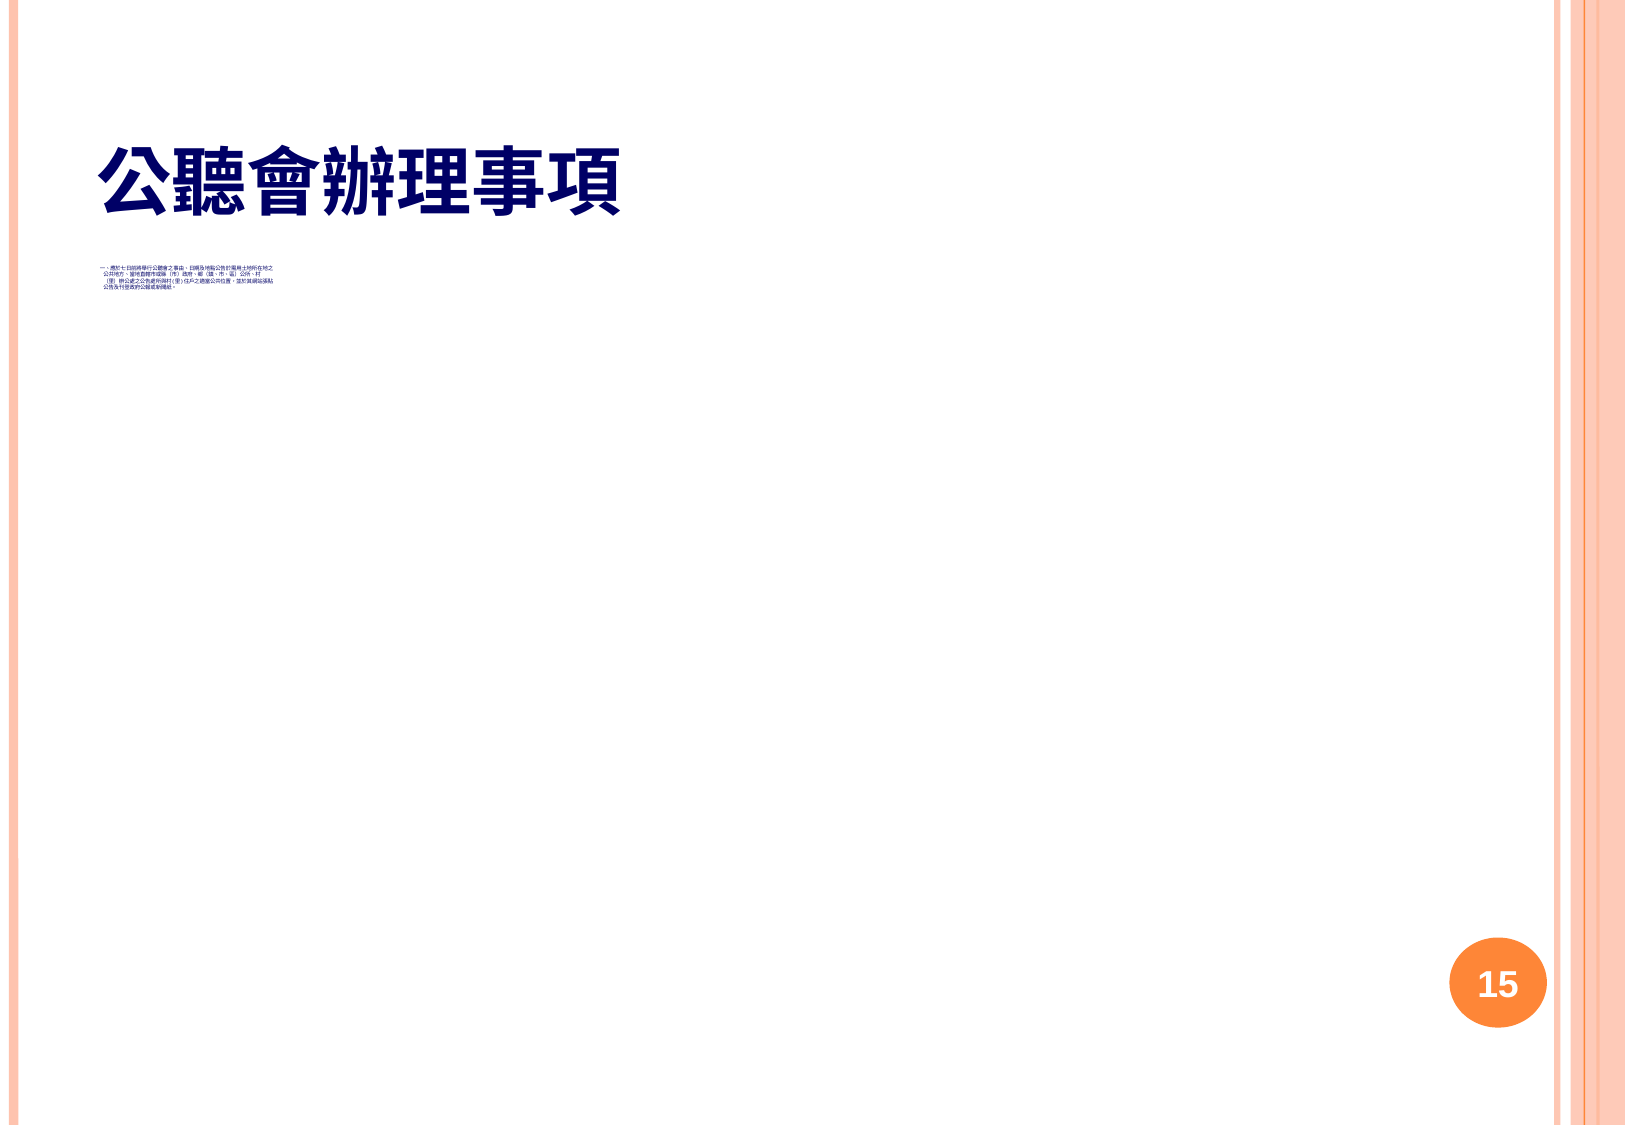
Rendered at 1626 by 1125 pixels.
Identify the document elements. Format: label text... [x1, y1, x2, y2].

list 一、應於七日前將舉行公聽會之事由、日期及地點公告於需用土地所在地之公共地方、當地直轄市或縣（市）政府、鄉（鎮、市、區）公所、村（里）辦公處之公告處所與村(里)住戶之適當公共位置，並於其網站張貼公告及刊登政府公報或新聞紙。 [81, 262, 1409, 1062]
title 公聽會辦理事項 [81, 45, 1409, 233]
